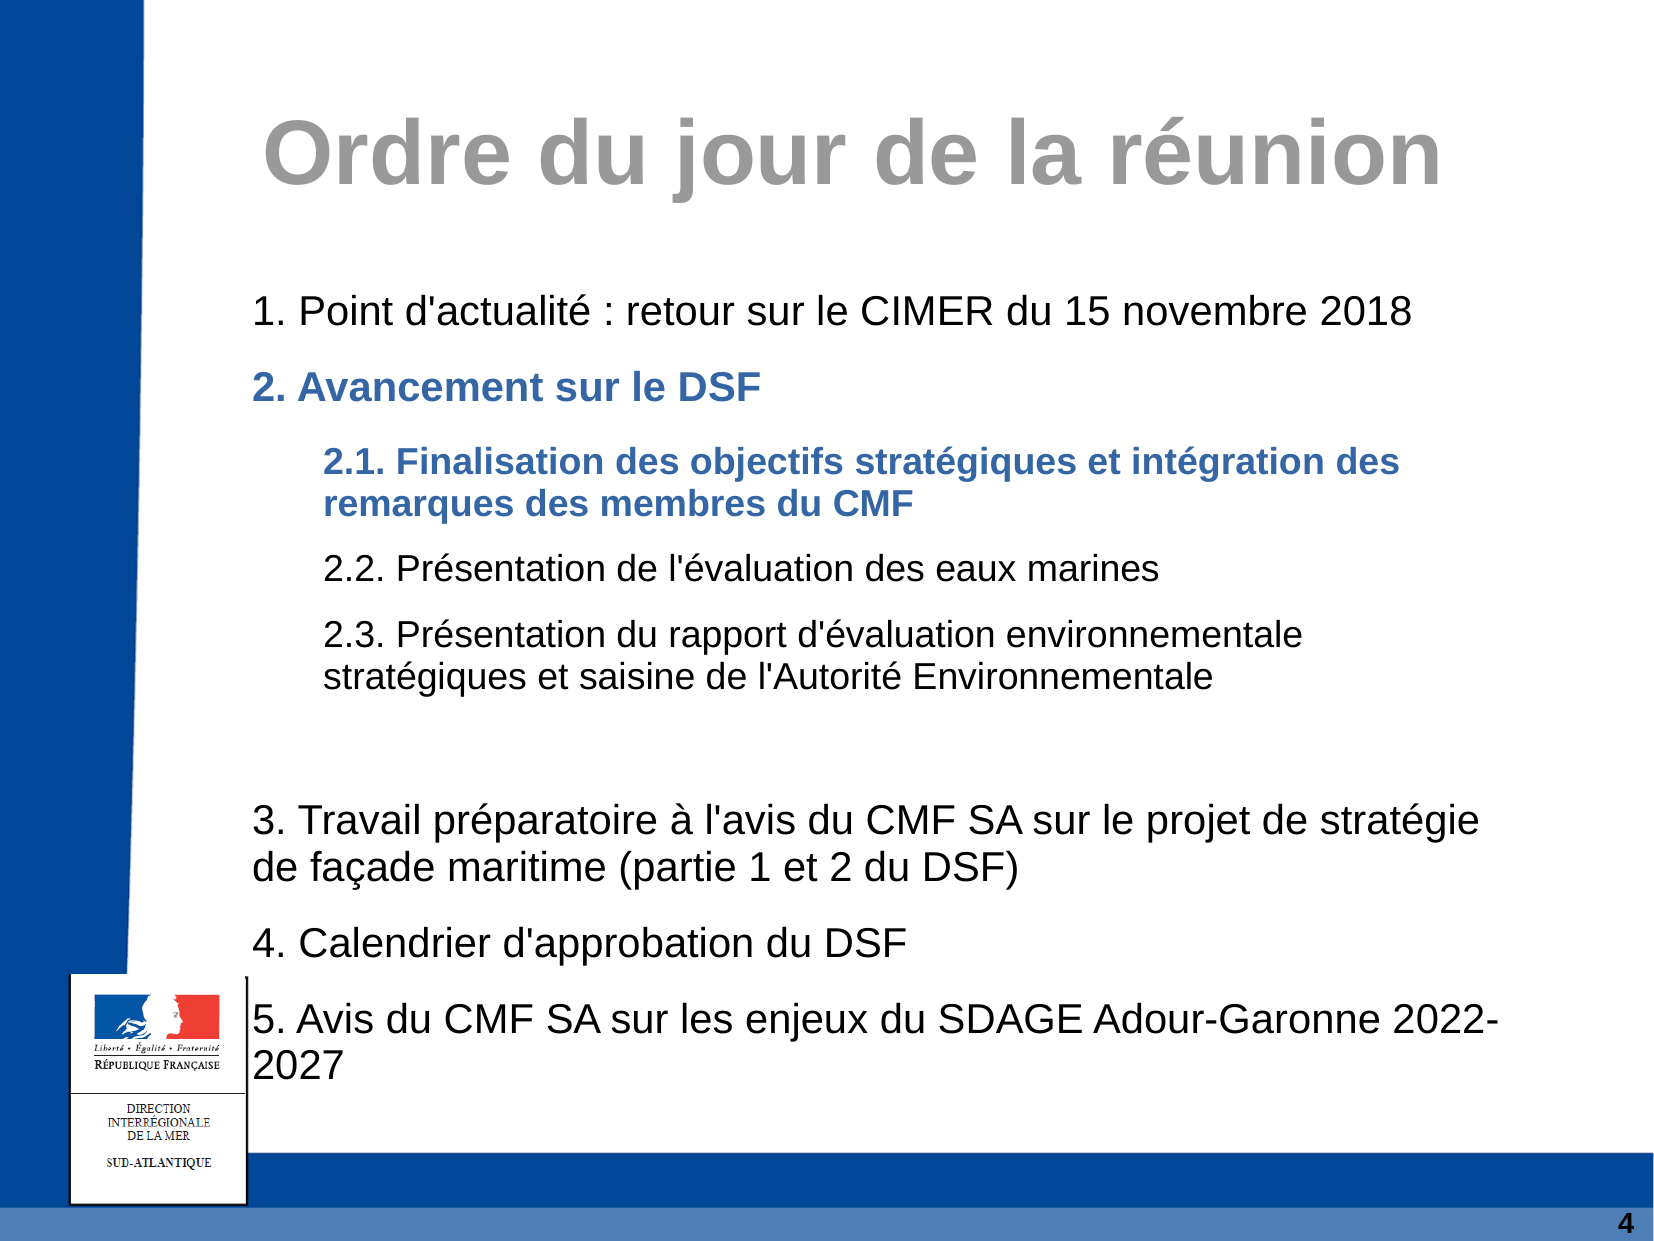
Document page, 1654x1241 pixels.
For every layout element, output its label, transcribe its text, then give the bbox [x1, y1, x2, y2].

picture [0, 0, 1654, 1241]
list 1. Point d'actualité : retour sur le CIMER du 15 novembre 2018 2. Avancement sur le DSF 2.1. Finalisation des objectifs stratégiques et intégration des remarques des membres du CMF 2.2. Présentation de l'évaluation des eaux marines 2.3. Présentation du rapport d'évaluation environnementale stratégiques et saisine de l'Autorité Environnementale 3. Travail préparatoire à l'avis du CMF SA sur le projet de stratégie de façade maritime (partie 1 et 2 du DSF) 4. Calendrier d'approbation du DSF 5. Avis du CMF SA sur les enjeux du SDAGE Adour-Garonne 2022-2027 [181, 288, 1511, 1198]
title Ordre du jour de la réunion [136, 56, 1571, 250]
